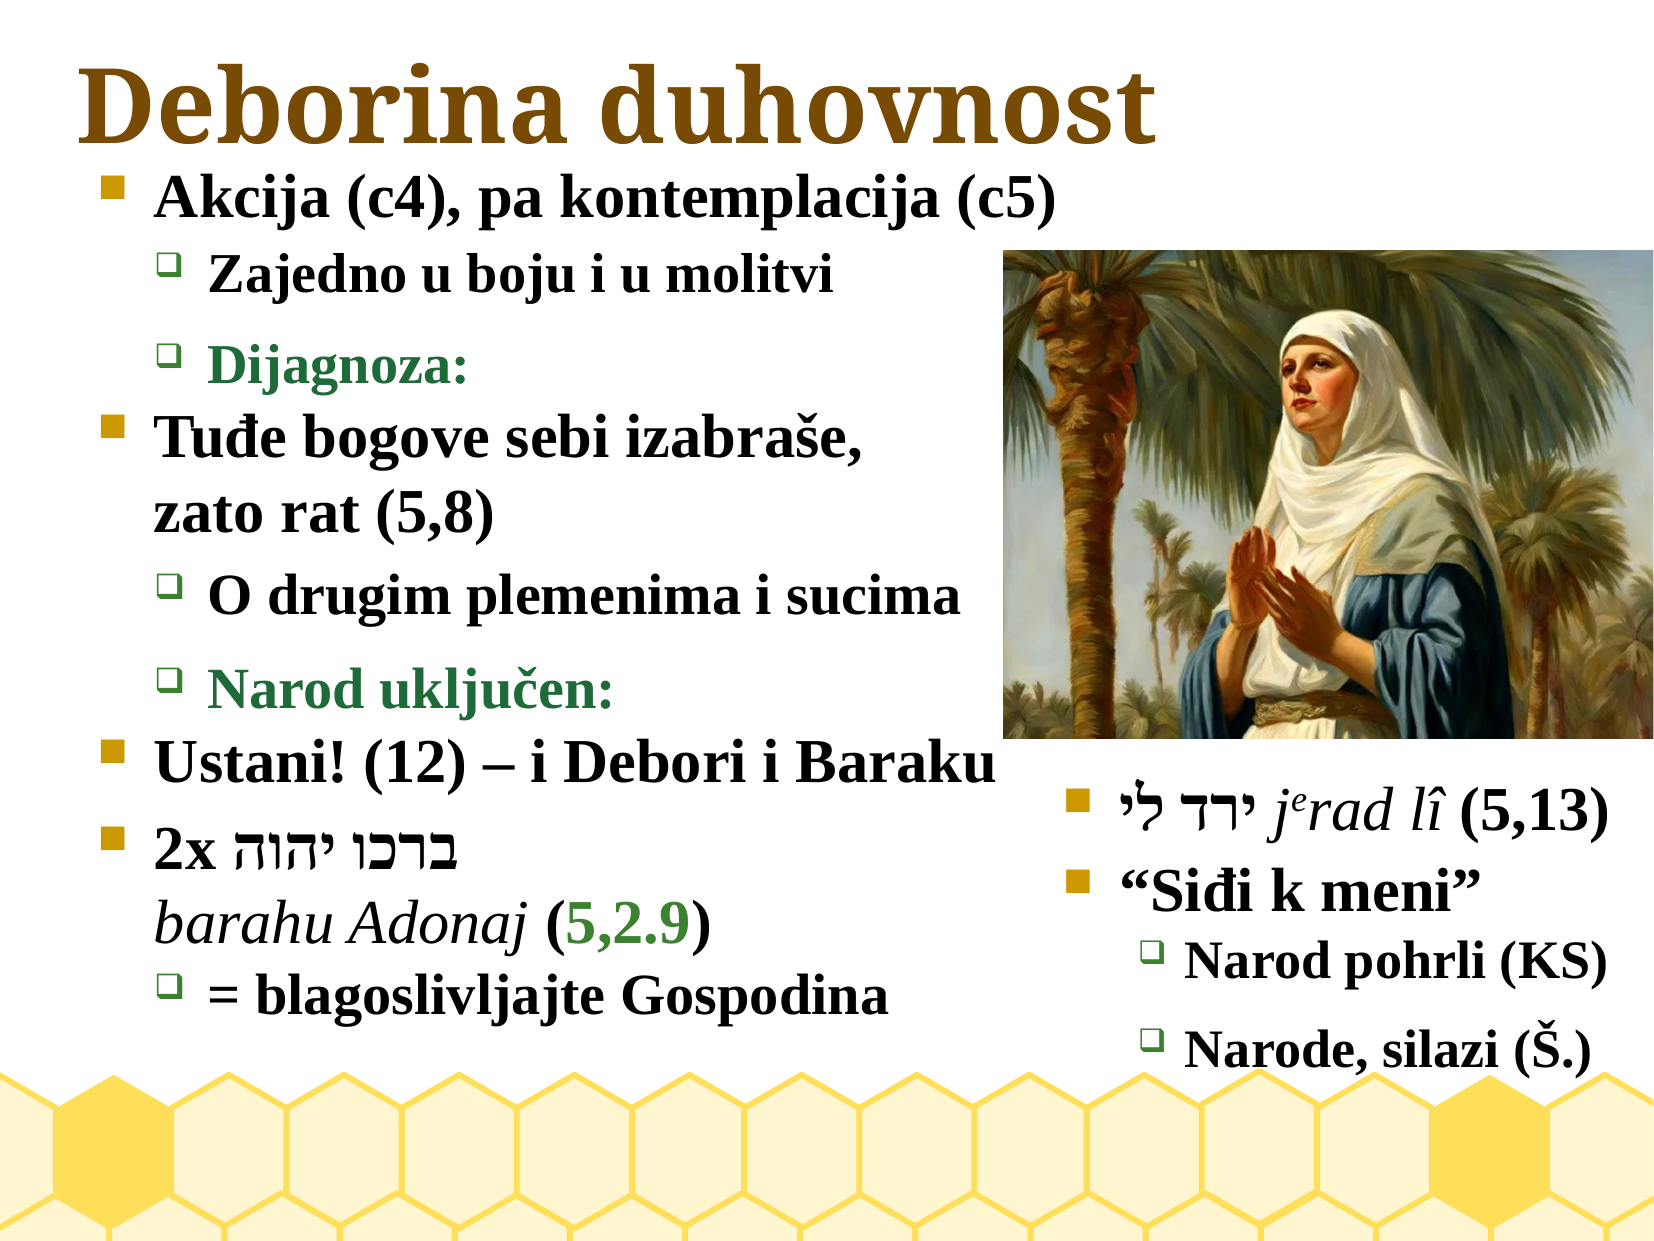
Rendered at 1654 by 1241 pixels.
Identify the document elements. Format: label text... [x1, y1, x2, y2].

title Deborina duhovnost [76, 0, 1565, 208]
list ירד לי jerad lî (5,13) “Siđi k meni” Narod pohrli (KS) Narode, silazi (Š.) [1062, 767, 1654, 1093]
picture [1003, 250, 1654, 739]
list Akcija (c4), pa kontemplacija (c5) Zajedno u boju i u molitvi Dijagnoza: Tuđe bogove sebi izabraše, zato rat (5,8) O drugim plemenima i sucima Narod uključen: Ustani! (12) – i Debori i Baraku 2x ברכו יהוה barahu Adonaj (5,2.9) = blagoslivljajte Gospodina [82, 147, 1211, 1123]
